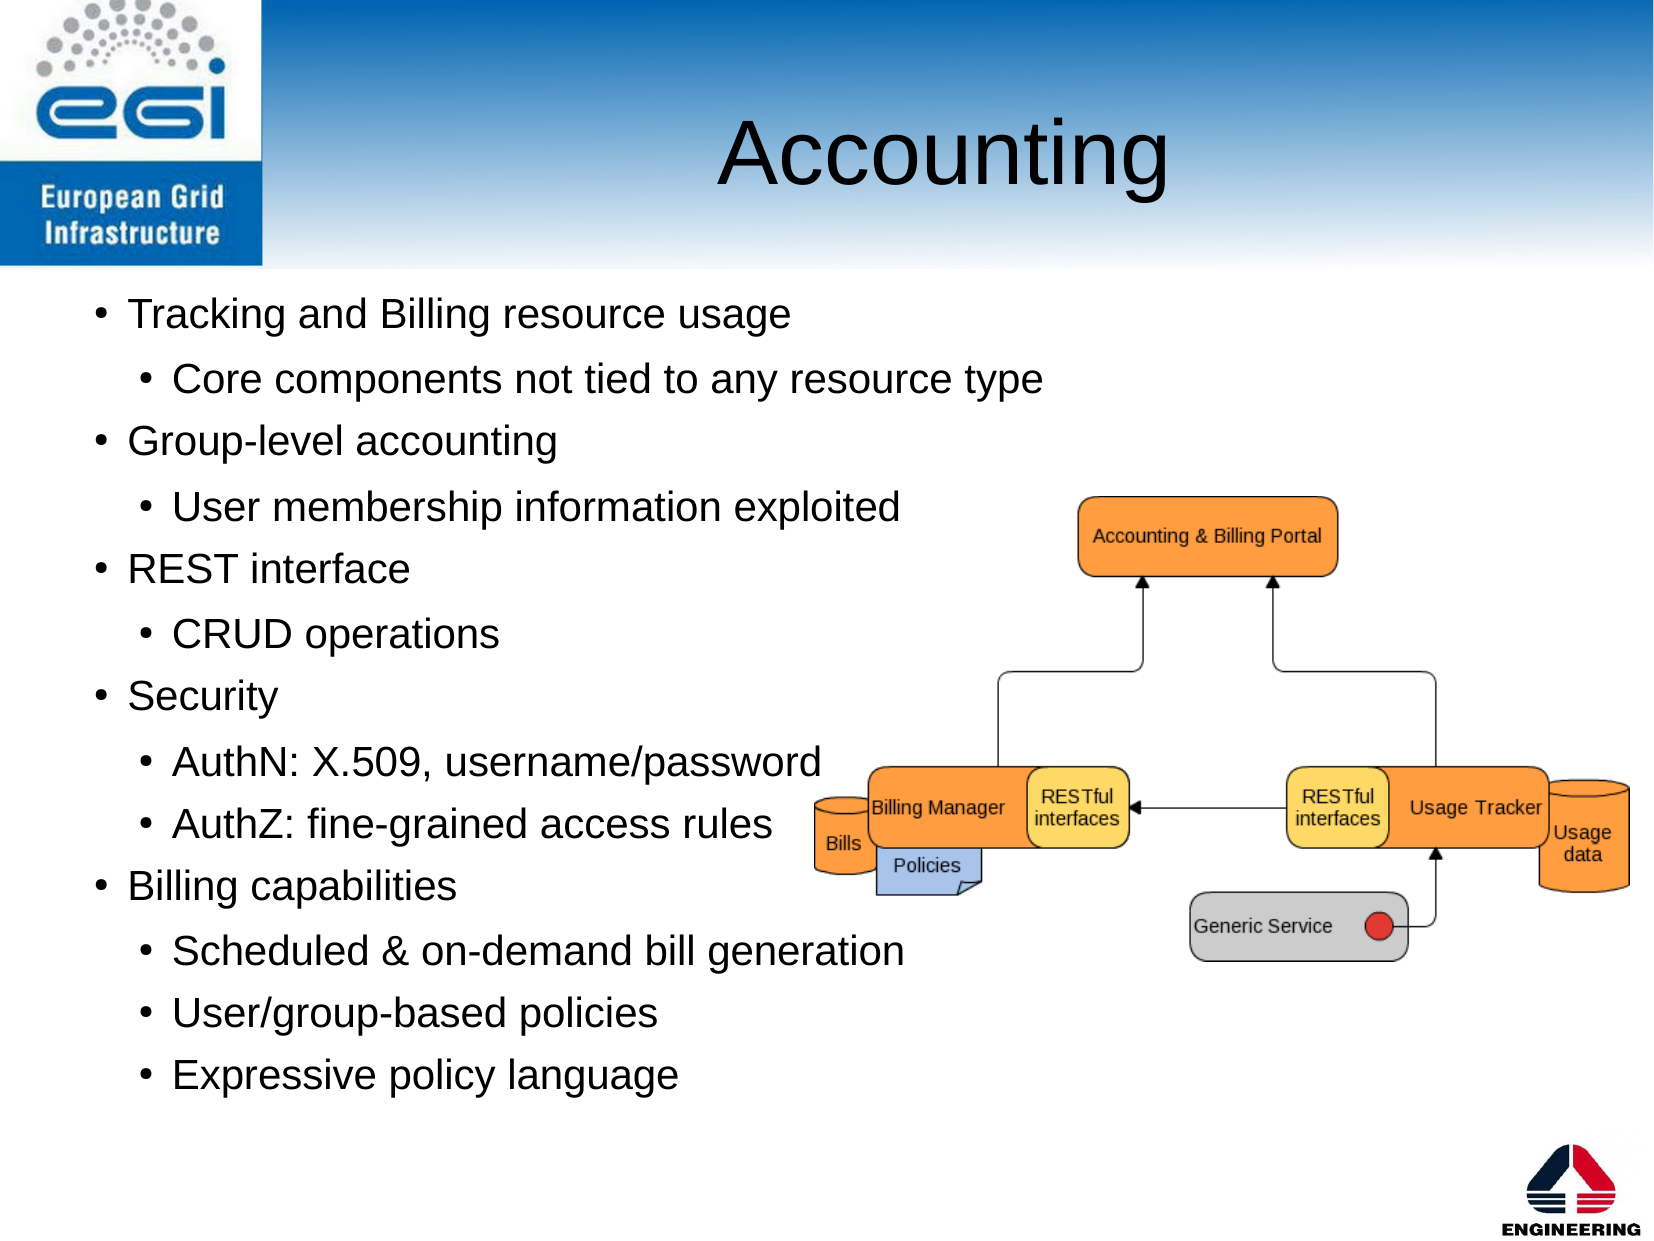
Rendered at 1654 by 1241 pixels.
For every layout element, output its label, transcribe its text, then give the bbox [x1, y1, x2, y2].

picture [0, 0, 1654, 269]
list Tracking and Billing resource usage Core components not tied to any resource type Group-level accounting User membership information exploited REST interface CRUD operations Security AuthN: X.509, username/password AuthZ: fine-grained access rules Billing capabilities Scheduled & on-demand bill generation User/group-based policies Expressive policy language [82, 290, 1571, 1109]
picture [1500, 1129, 1642, 1241]
title Accounting [318, 49, 1571, 257]
picture [814, 496, 1630, 963]
